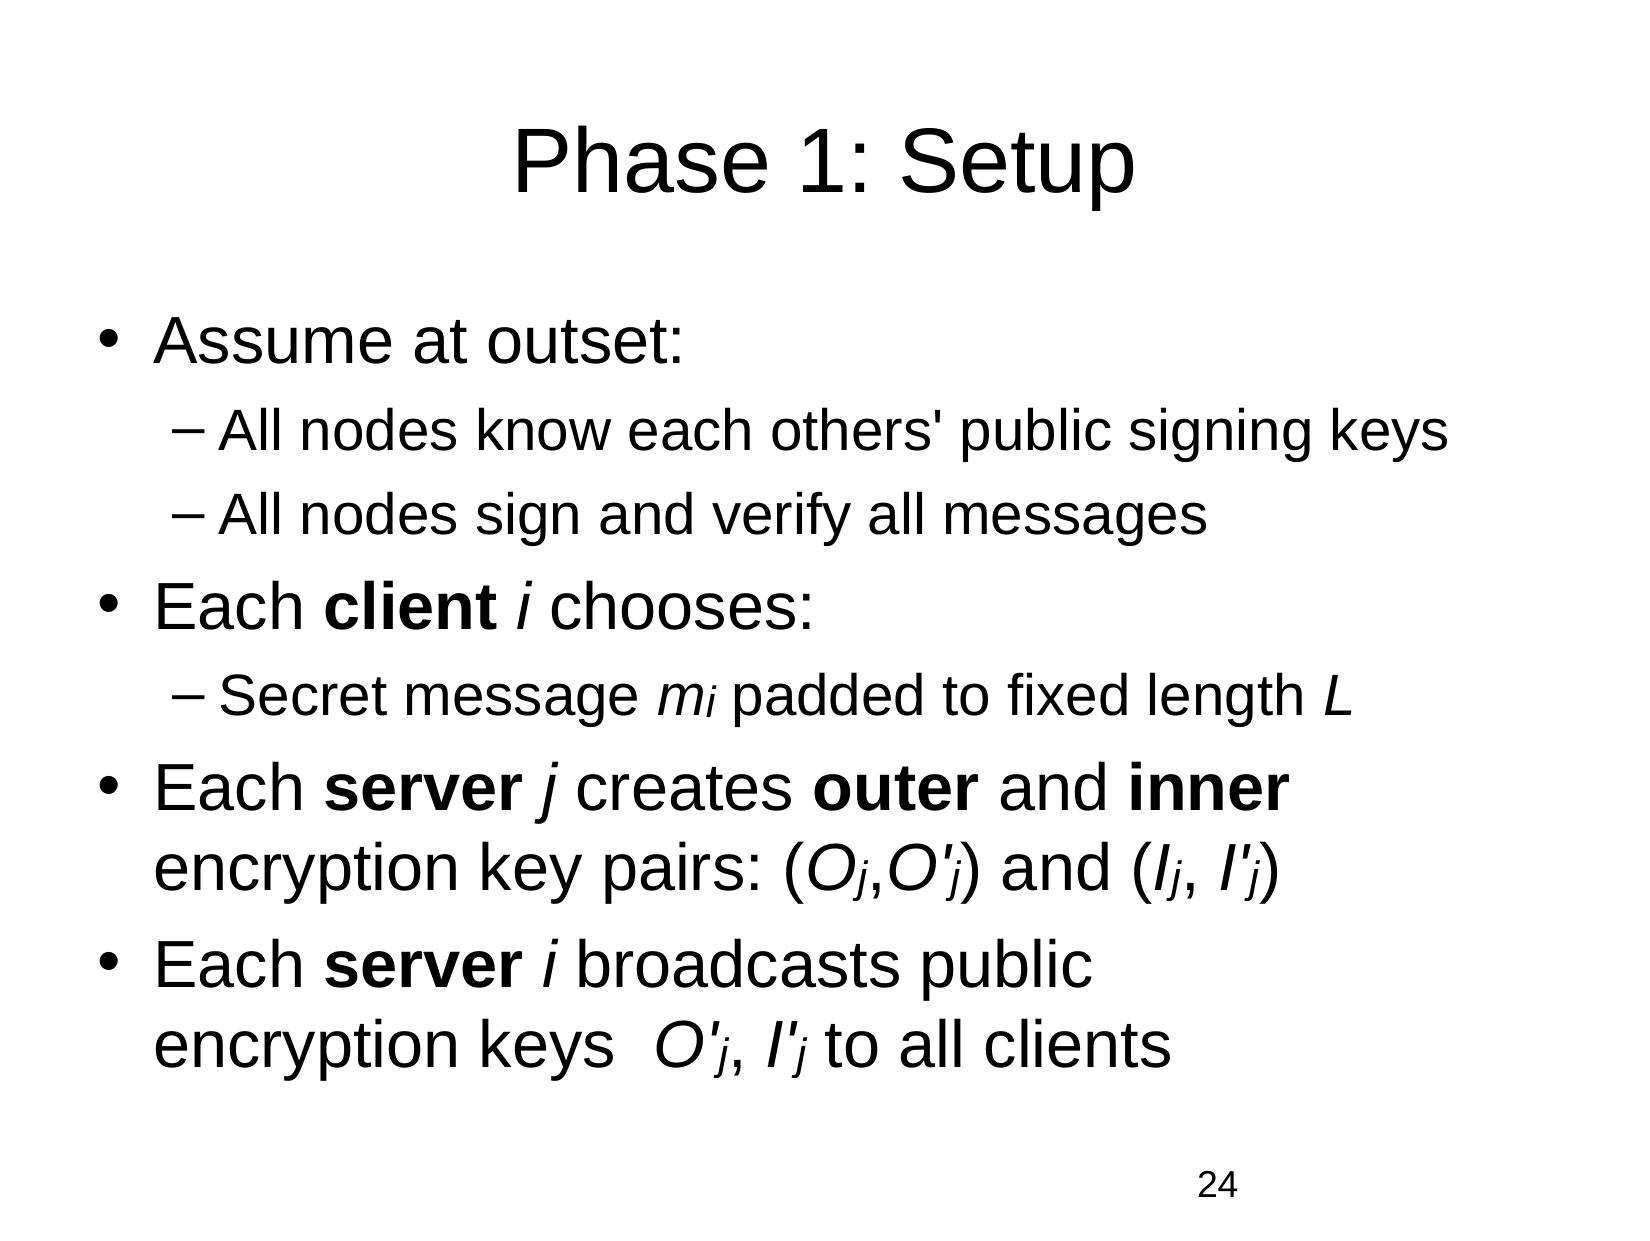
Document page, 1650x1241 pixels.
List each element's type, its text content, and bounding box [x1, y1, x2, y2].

list Assume at outset: All nodes know each others' public signing keys All nodes sign and verify all messages Each client i chooses: Secret message mi padded to fixed length L Each server j creates outer and inner encryption key pairs: (Oj,O'j) and (Ij, I'j) Each server i broadcasts public encryption keys O'j, I'j to all clients [82, 289, 1568, 1120]
title Phase 1: Setup [82, 46, 1568, 260]
